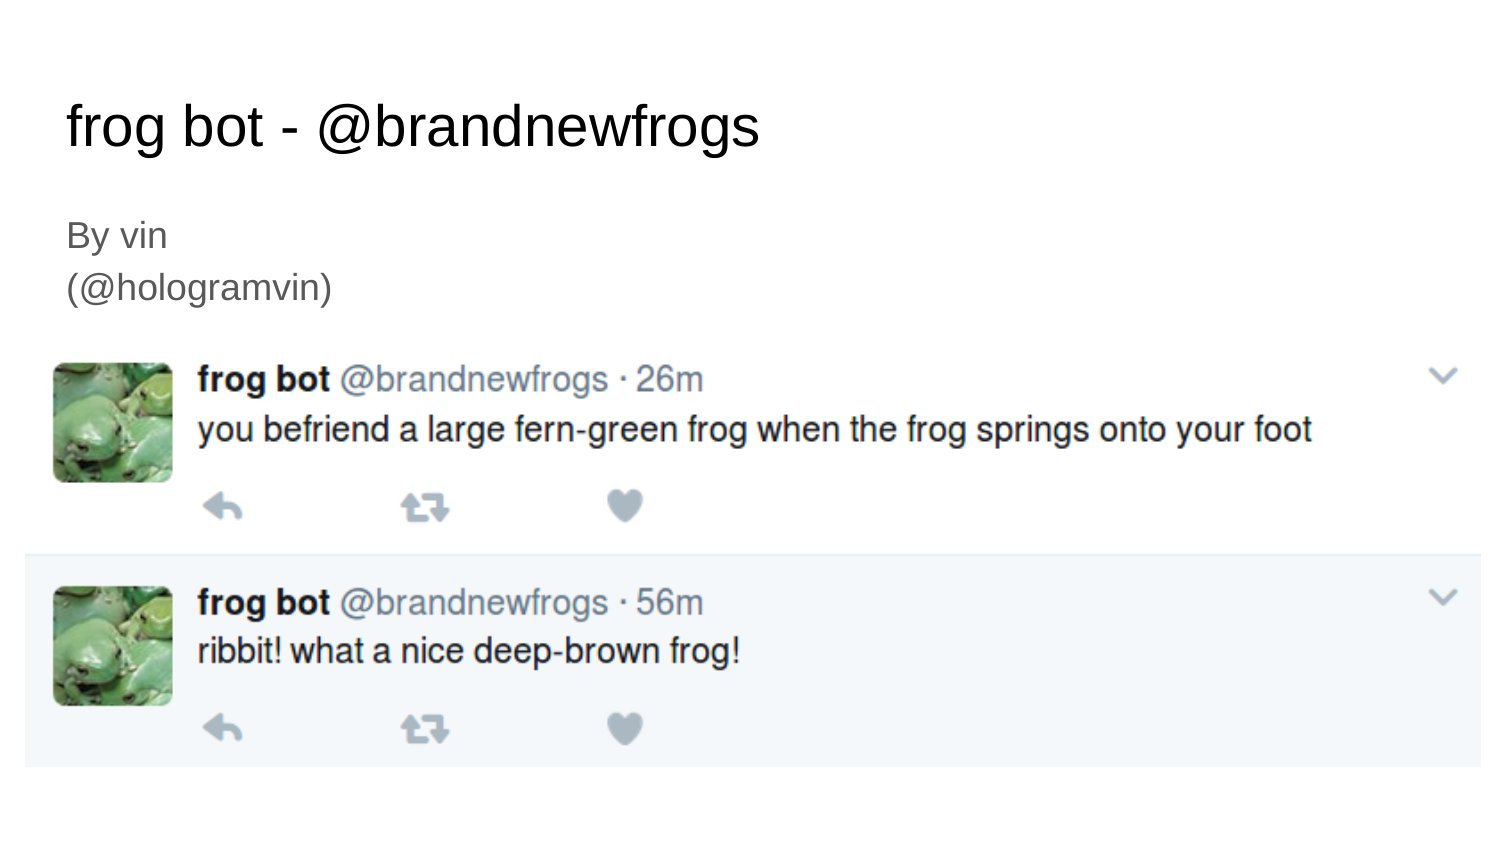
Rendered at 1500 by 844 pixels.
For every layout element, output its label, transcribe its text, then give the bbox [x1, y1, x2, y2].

title frog bot - @brandnewfrogs [51, 72, 1449, 167]
list By vin (@hologramvin) [51, 189, 1449, 340]
picture [25, 340, 1481, 767]
